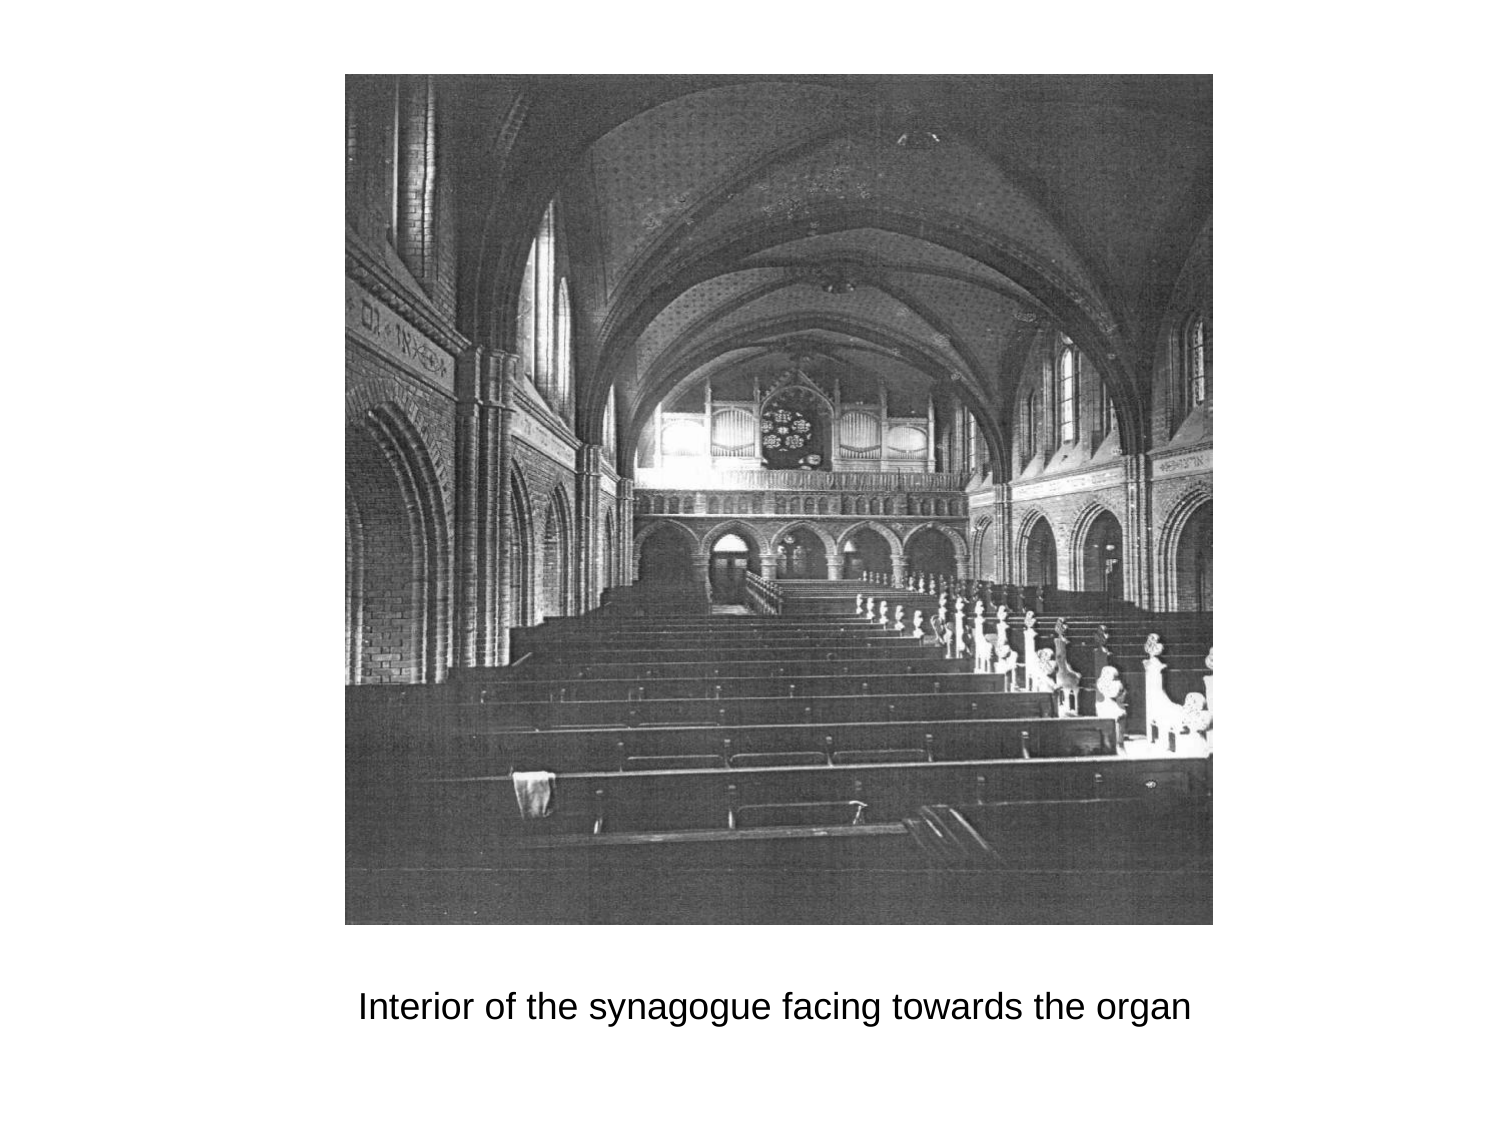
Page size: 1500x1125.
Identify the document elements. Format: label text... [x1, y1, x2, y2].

text_box Interior of the synagogue facing towards the organ [150, 974, 1400, 1035]
picture [345, 74, 1213, 925]
